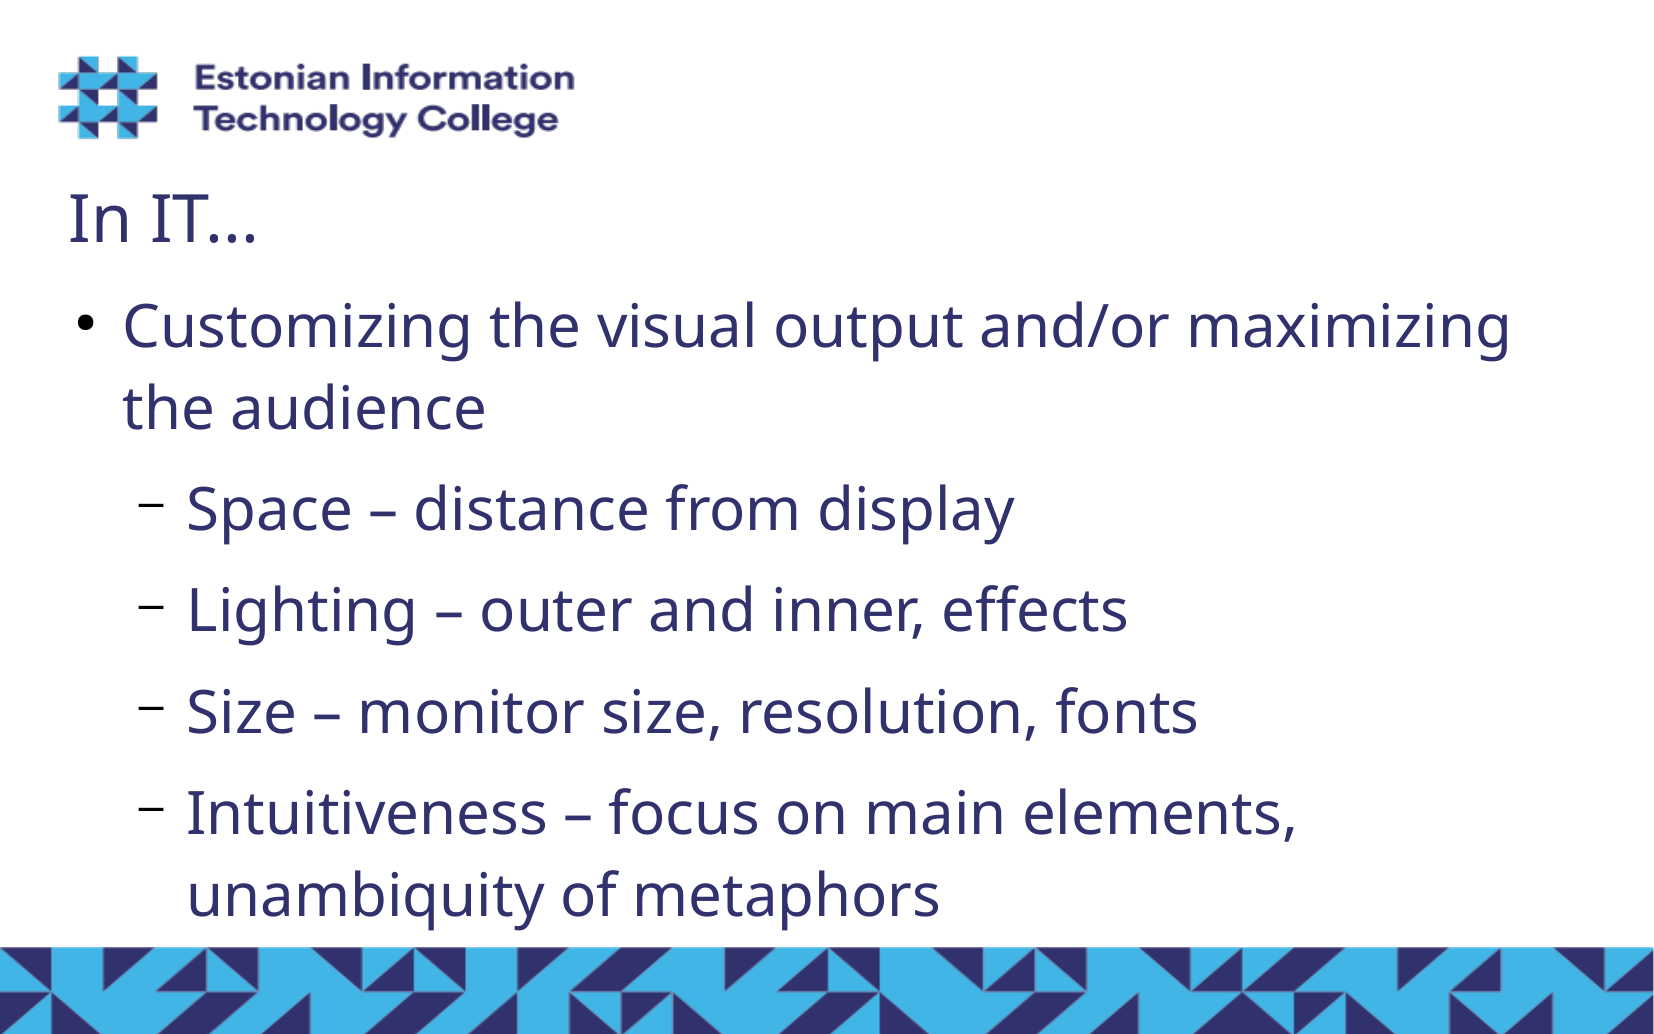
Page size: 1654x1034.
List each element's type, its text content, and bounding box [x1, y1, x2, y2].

title In IT... [68, 147, 1536, 283]
list Customizing the visual output and/or maximizing the audience Space – distance from display Lighting – outer and inner, effects Size – monitor size, resolution, fonts Intuitiveness – focus on main elements, unambiquity of metaphors [59, 283, 1595, 936]
